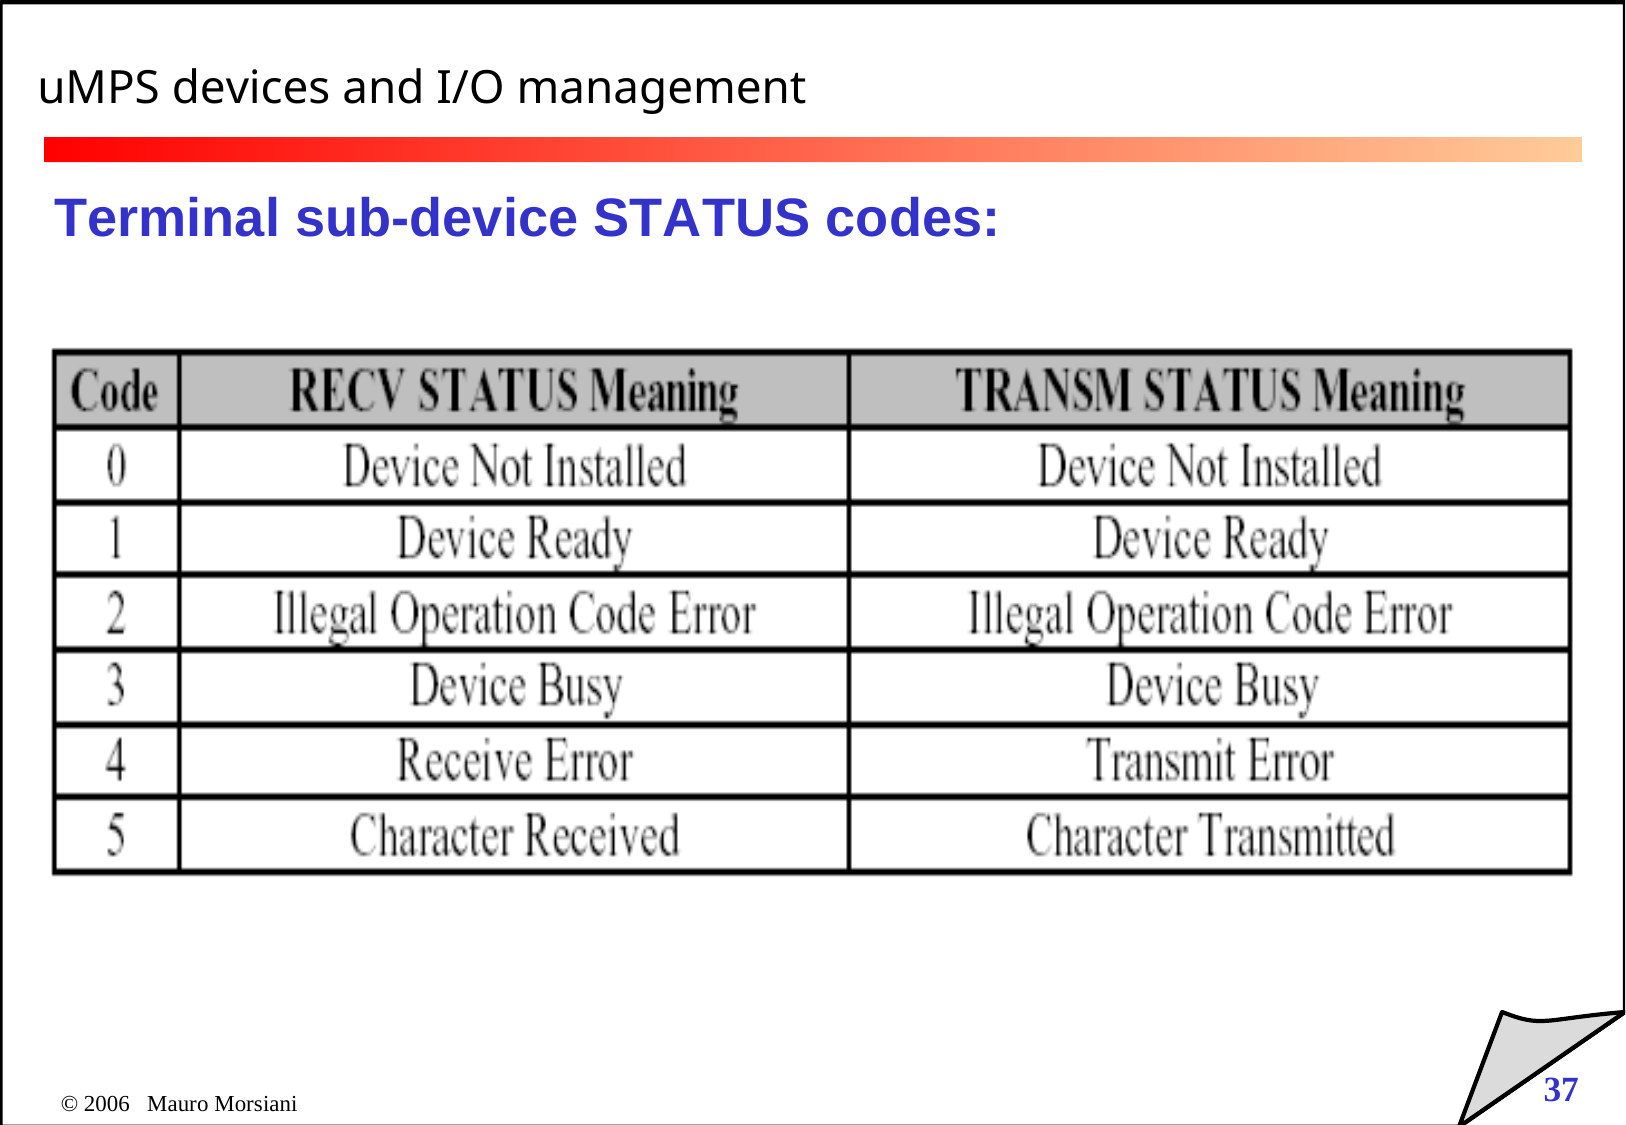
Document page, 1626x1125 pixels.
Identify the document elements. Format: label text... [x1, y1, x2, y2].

title uMPS devices and I/O management [37, 44, 1587, 130]
picture [46, 337, 1584, 896]
list Terminal sub-device STATUS codes: [54, 187, 1557, 595]
